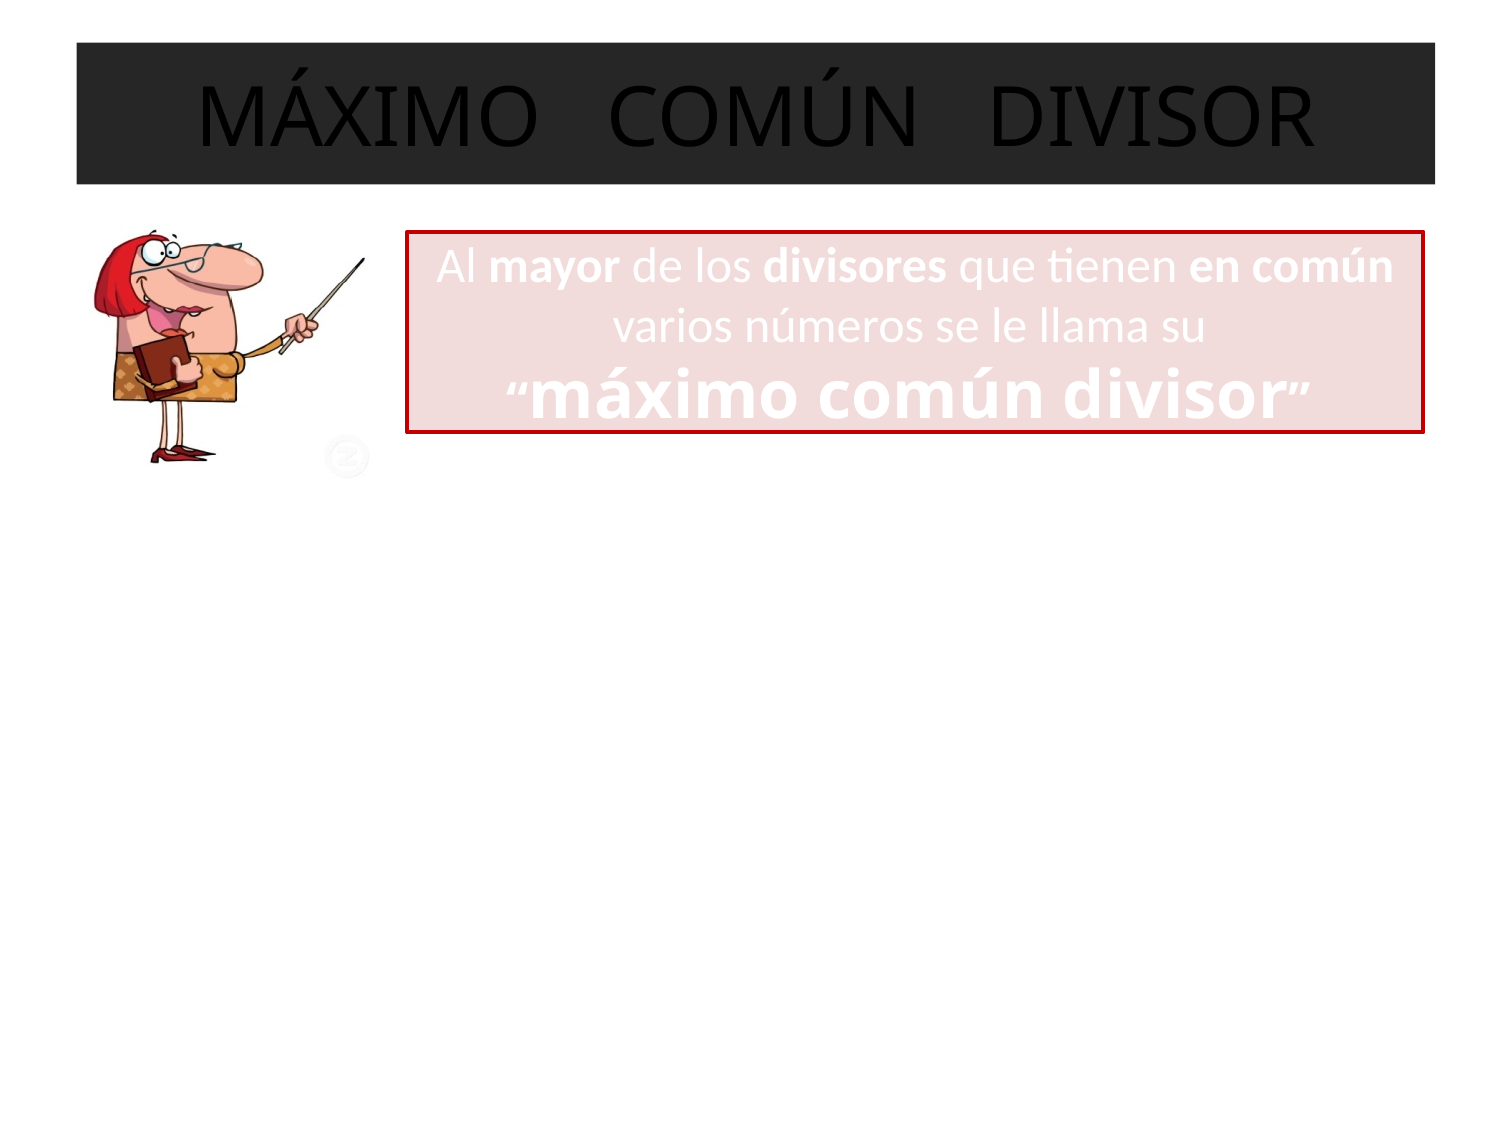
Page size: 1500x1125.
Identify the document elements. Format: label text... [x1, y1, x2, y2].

text_box MÁXIMO COMÚN DIVISOR [76, 42, 1436, 185]
text_box Al mayor de los divisores que tienen en común varios números se le llama su “máximo común divisor” [407, 231, 1424, 433]
picture [88, 208, 376, 483]
